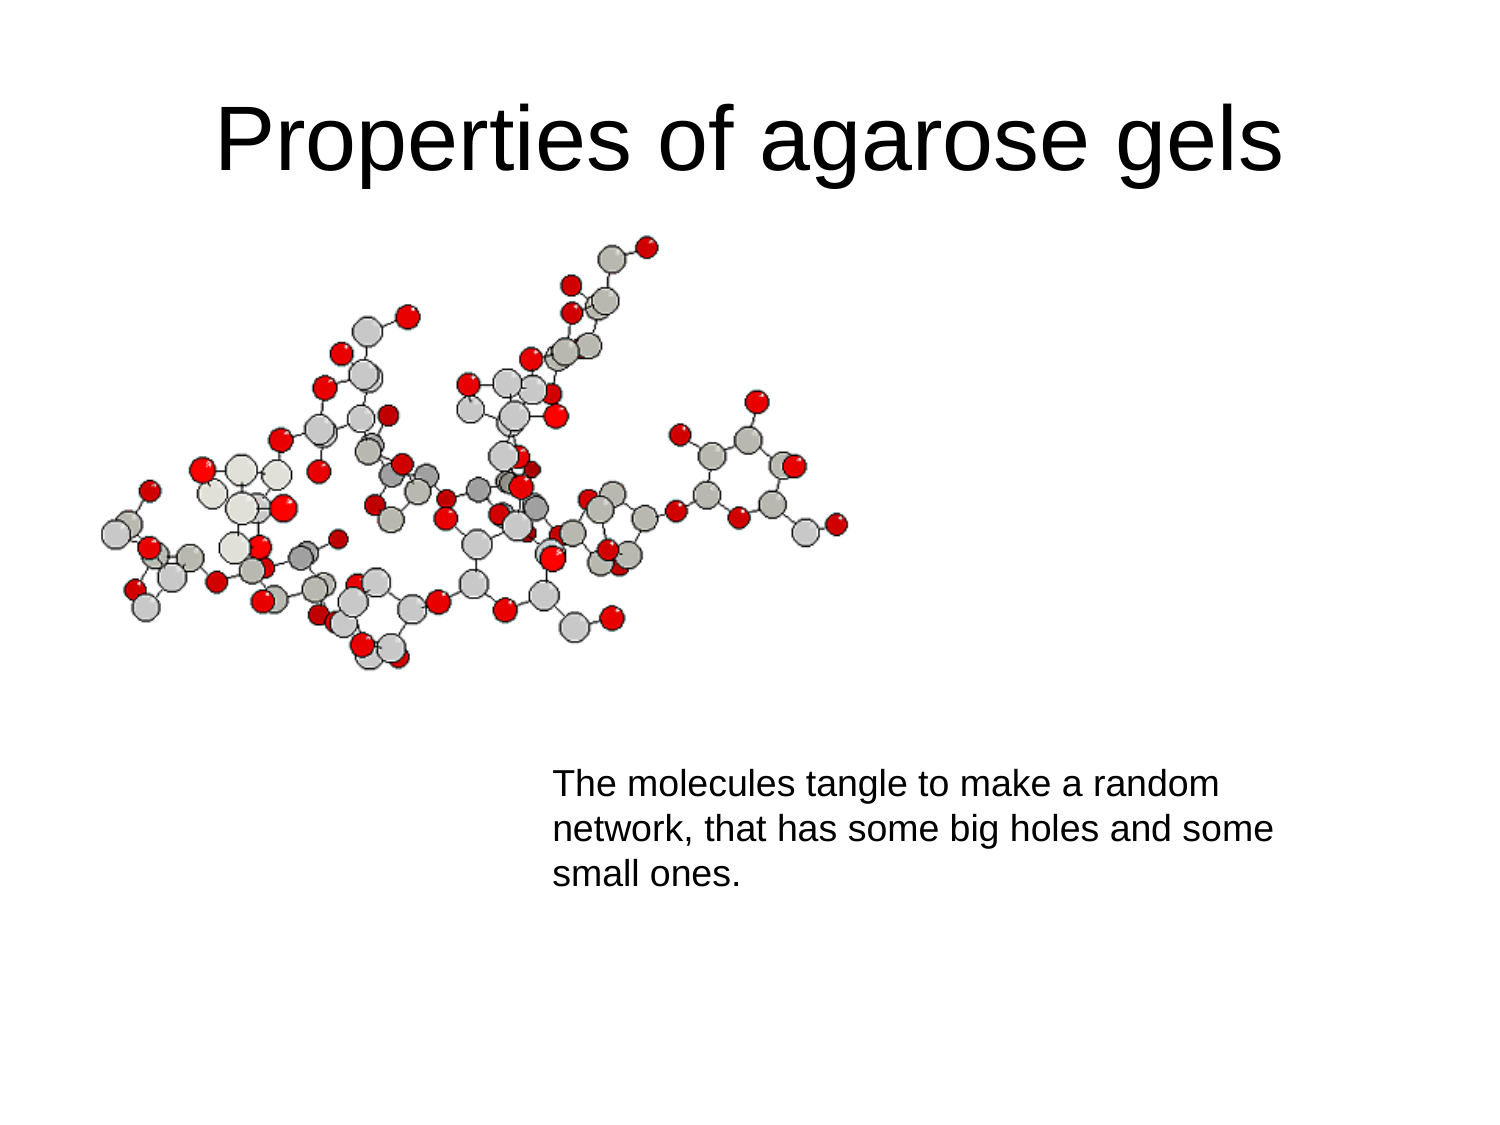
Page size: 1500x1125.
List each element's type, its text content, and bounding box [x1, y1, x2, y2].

picture [64, 231, 867, 690]
title Properties of agarose gels [75, 45, 1426, 233]
text_box The molecules tangle to make a random network, that has some big holes and some small ones. [537, 751, 1377, 902]
